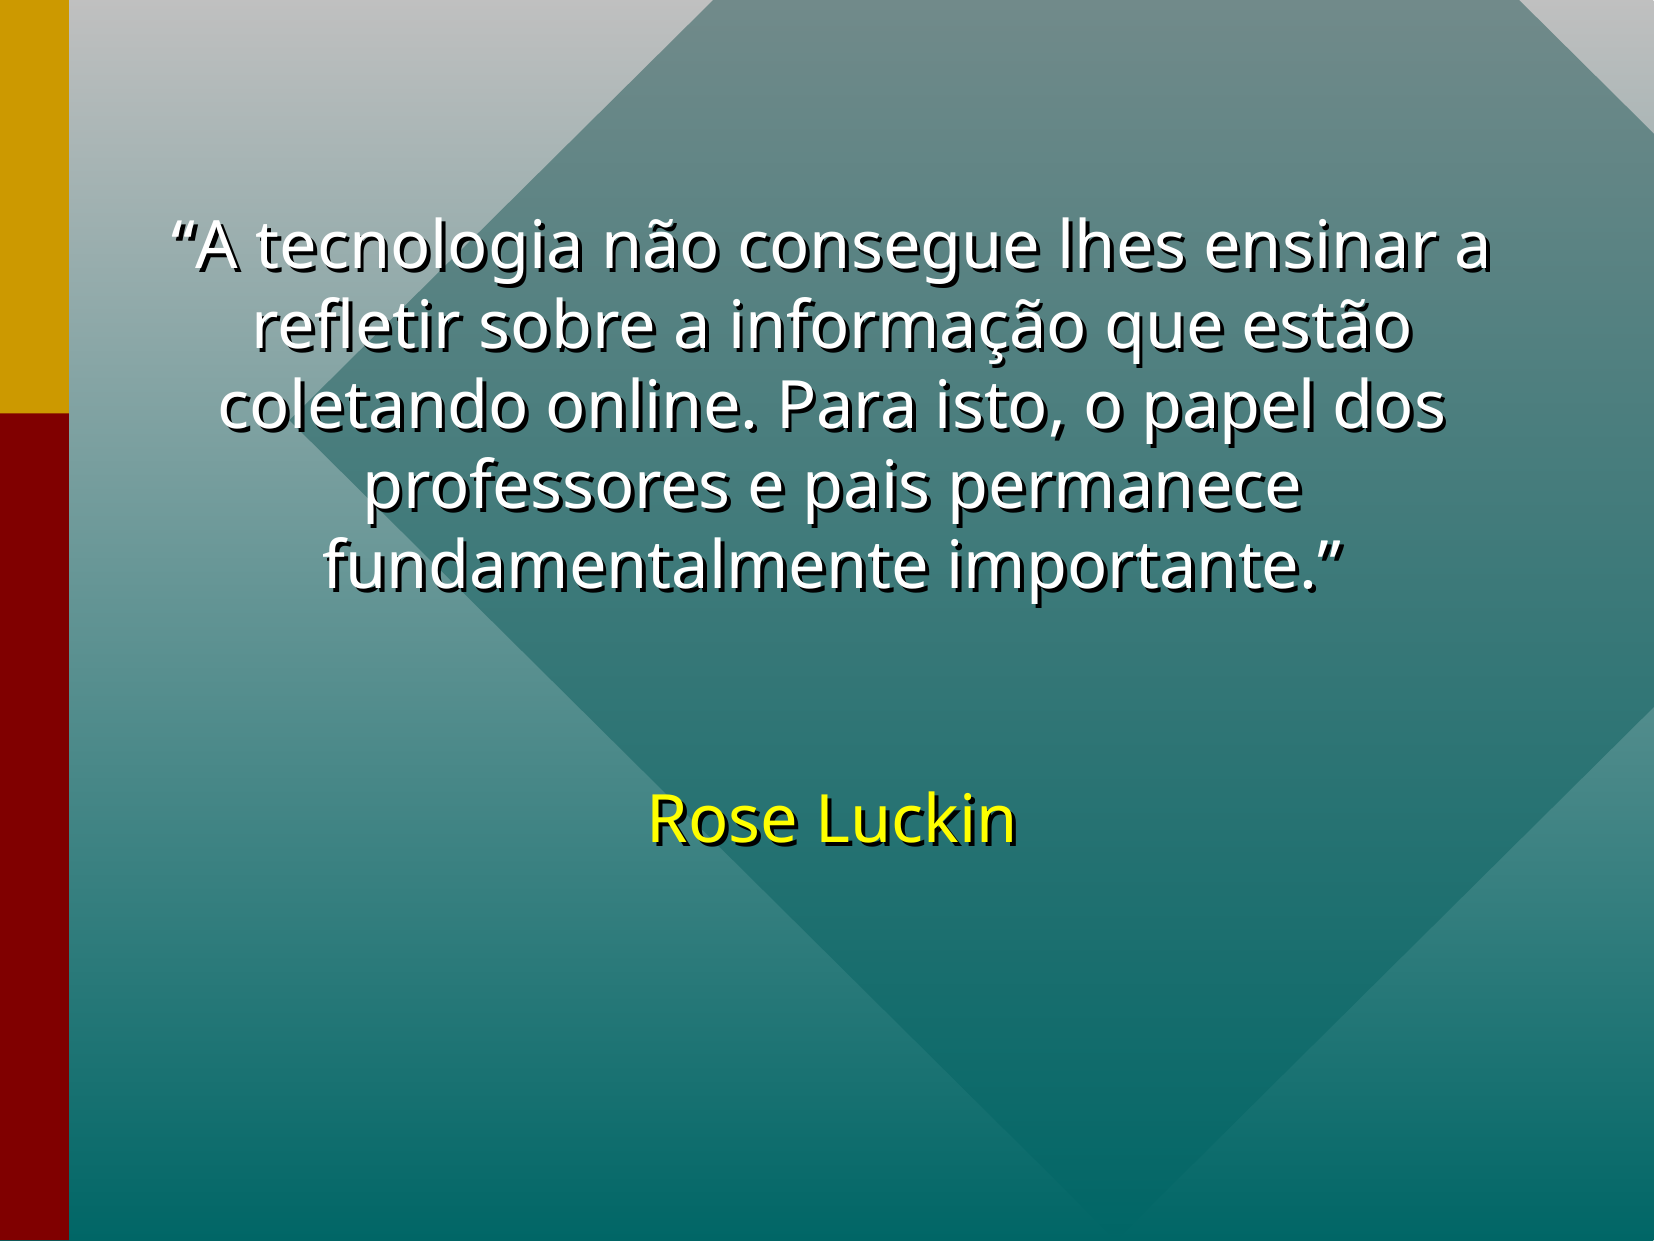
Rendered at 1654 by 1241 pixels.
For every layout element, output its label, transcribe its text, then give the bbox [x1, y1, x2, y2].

subtitle “A tecnologia não consegue lhes ensinar a refletir sobre a informação que estão coletando online. Para isto, o papel dos professores e pais permanece fundamentalmente importante.” Rose Luckin [88, 62, 1577, 1123]
